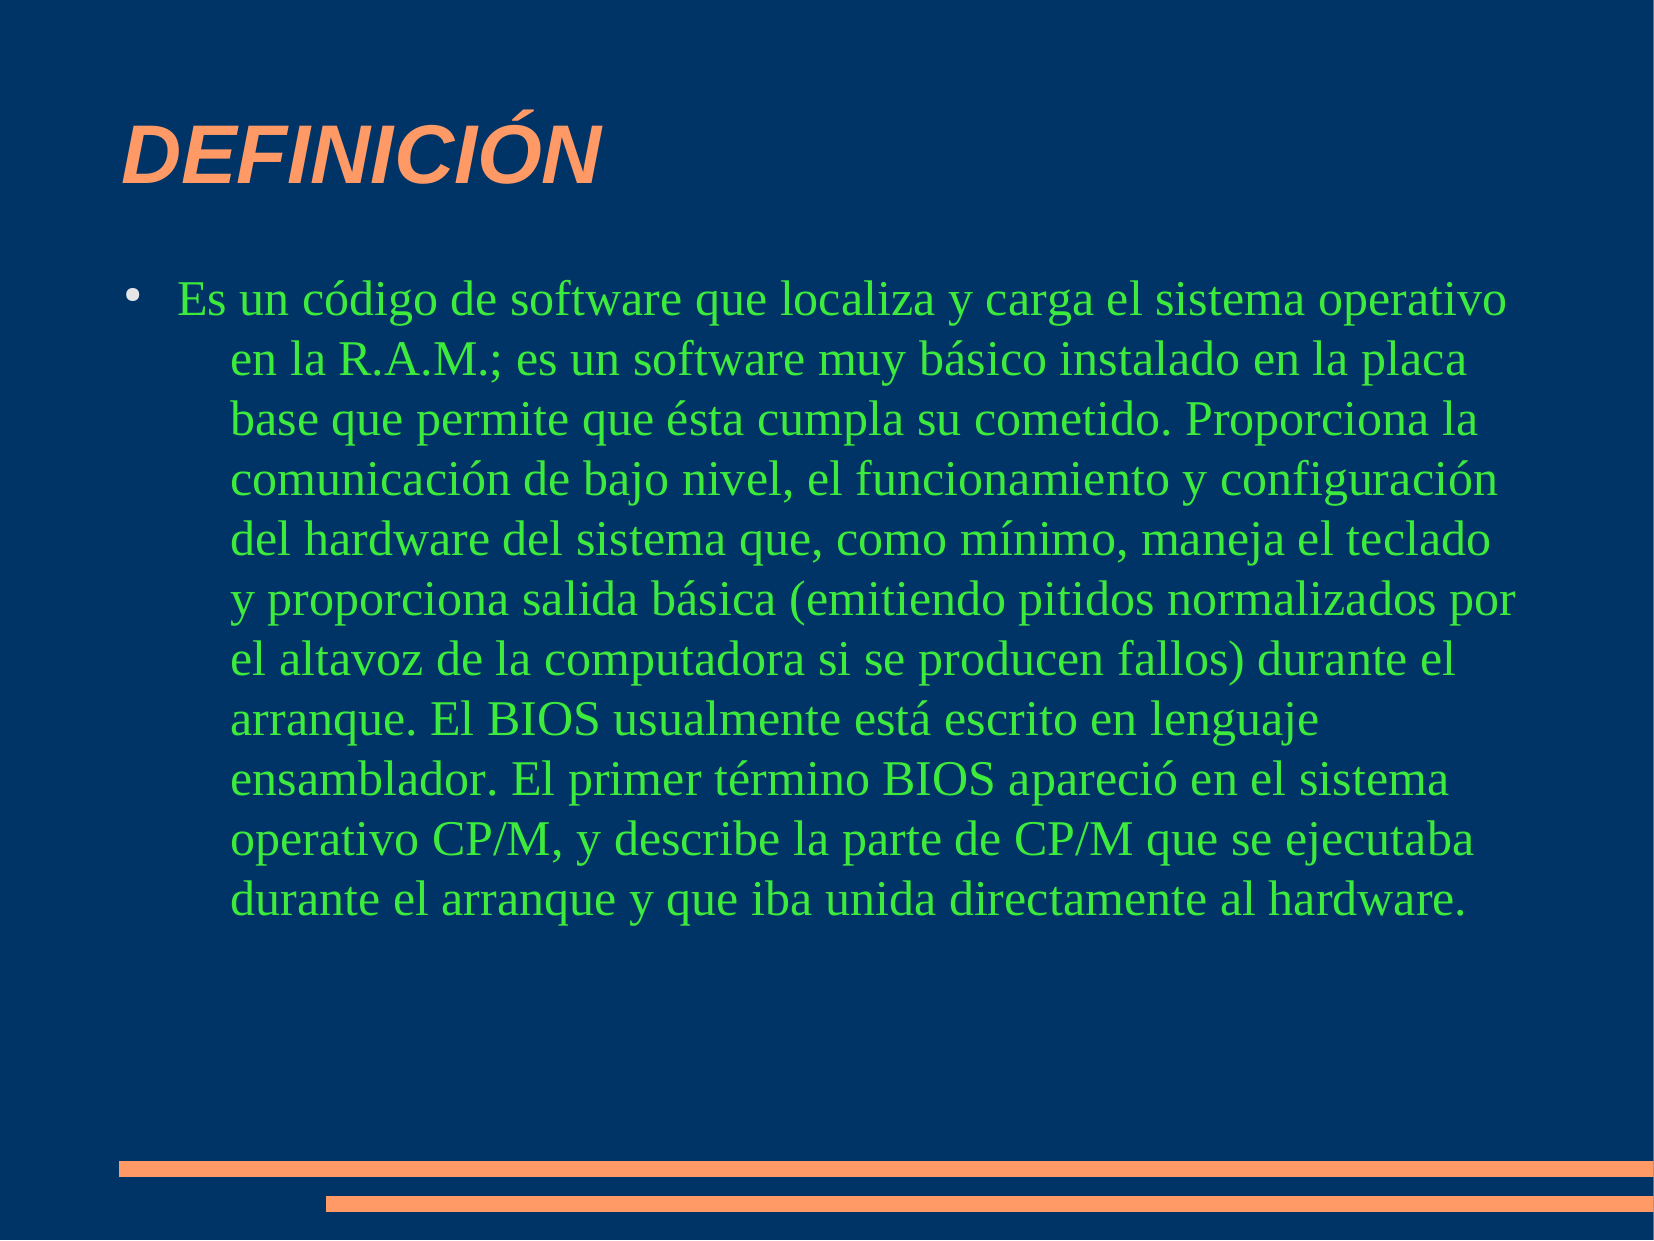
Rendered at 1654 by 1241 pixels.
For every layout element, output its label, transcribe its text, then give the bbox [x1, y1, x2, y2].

title DEFINICIÓN [121, 46, 1534, 254]
list Es un código de software que localiza y carga el sistema operativo en la R.A.M.; es un software muy básico instalado en la placa base que permite que ésta cumpla su cometido. Proporciona la comunicación de bajo nivel, el funcionamiento y configuración del hardware del sistema que, como mínimo, maneja el teclado y proporciona salida básica (emitiendo pitidos normalizados por el altavoz de la computadora si se producen fallos) durante el arranque. El BIOS usualmente está escrito en lenguaje ensamblador. El primer término BIOS apareció en el sistema operativo CP/M, y describe la parte de CP/M que se ejecutaba durante el arranque y que iba unida directamente al hardware. [88, 265, 1528, 1082]
